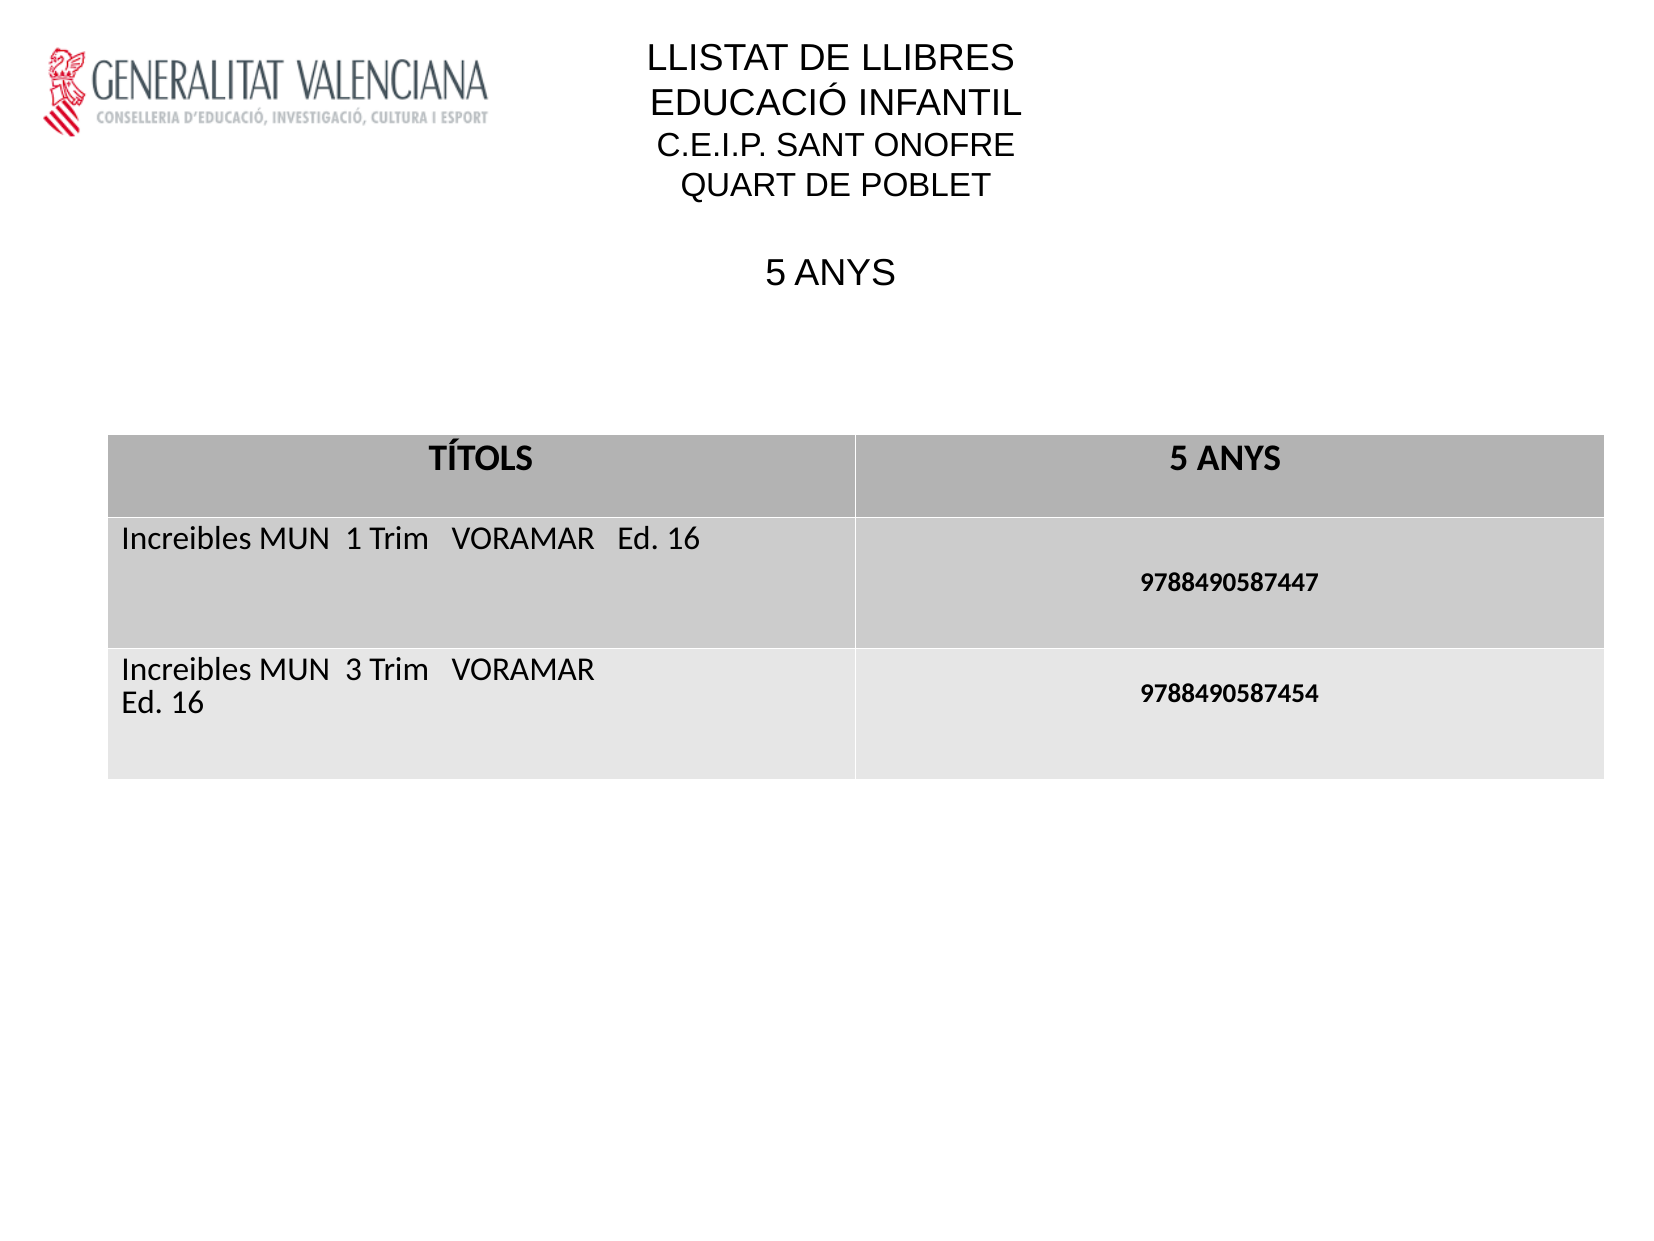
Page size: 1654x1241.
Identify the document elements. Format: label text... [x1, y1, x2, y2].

table_cell Increibles MUN 3 Trim VORAMAR Ed. 16 [108, 649, 855, 779]
picture [12, 7, 521, 177]
table_header TÍTOLS [108, 435, 855, 517]
table_cell 9788490587454 [856, 649, 1604, 779]
table_cell Increibles MUN 1 Trim VORAMAR Ed. 16 [108, 518, 855, 648]
table_header 5 ANYS [856, 435, 1604, 517]
text_box LLISTAT DE LLIBRES EDUCACIÓ INFANTIL C.E.I.P. SANT ONOFRE QUART DE POBLET 5 ANYS [411, 25, 1262, 182]
table_cell 9788490587447 [856, 518, 1604, 648]
